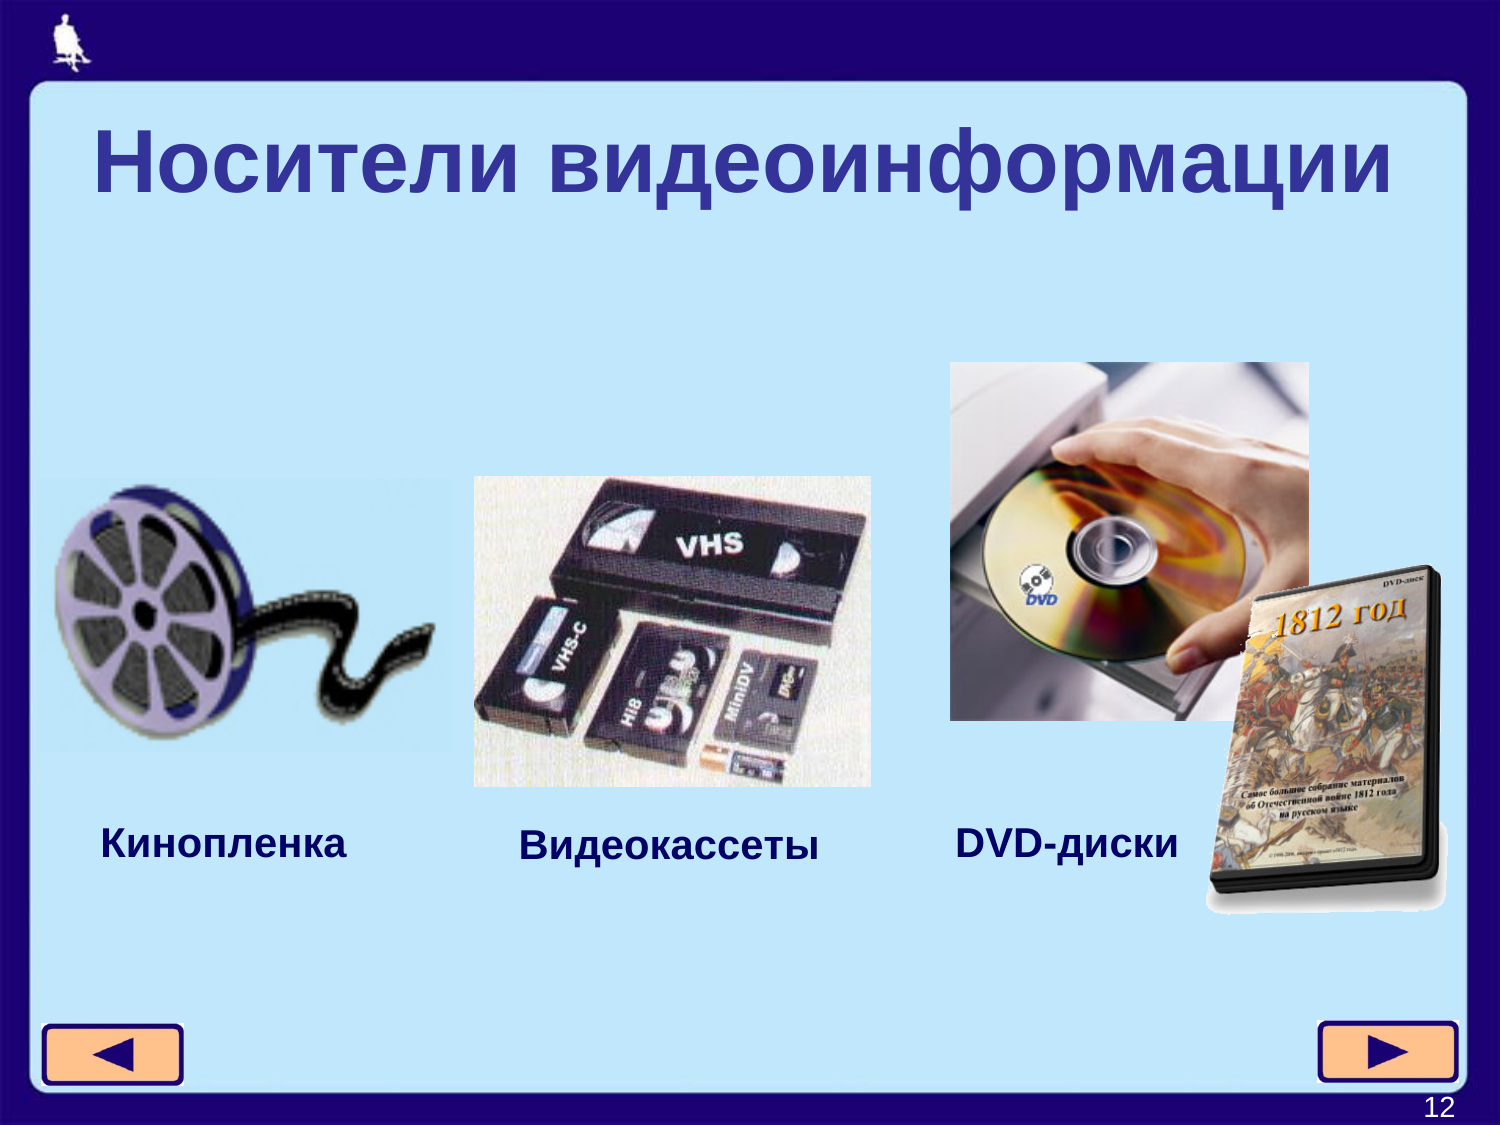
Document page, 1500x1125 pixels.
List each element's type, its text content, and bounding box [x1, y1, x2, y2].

text_box Кинопленка [23, 808, 424, 875]
text_box DVD-диски [894, 808, 1200, 875]
picture [0, 0, 1500, 1125]
title Носители видеоинформации [37, 62, 1450, 250]
text_box Видеокассеты [462, 809, 876, 876]
text_box <номер> [1120, 1080, 1471, 1125]
